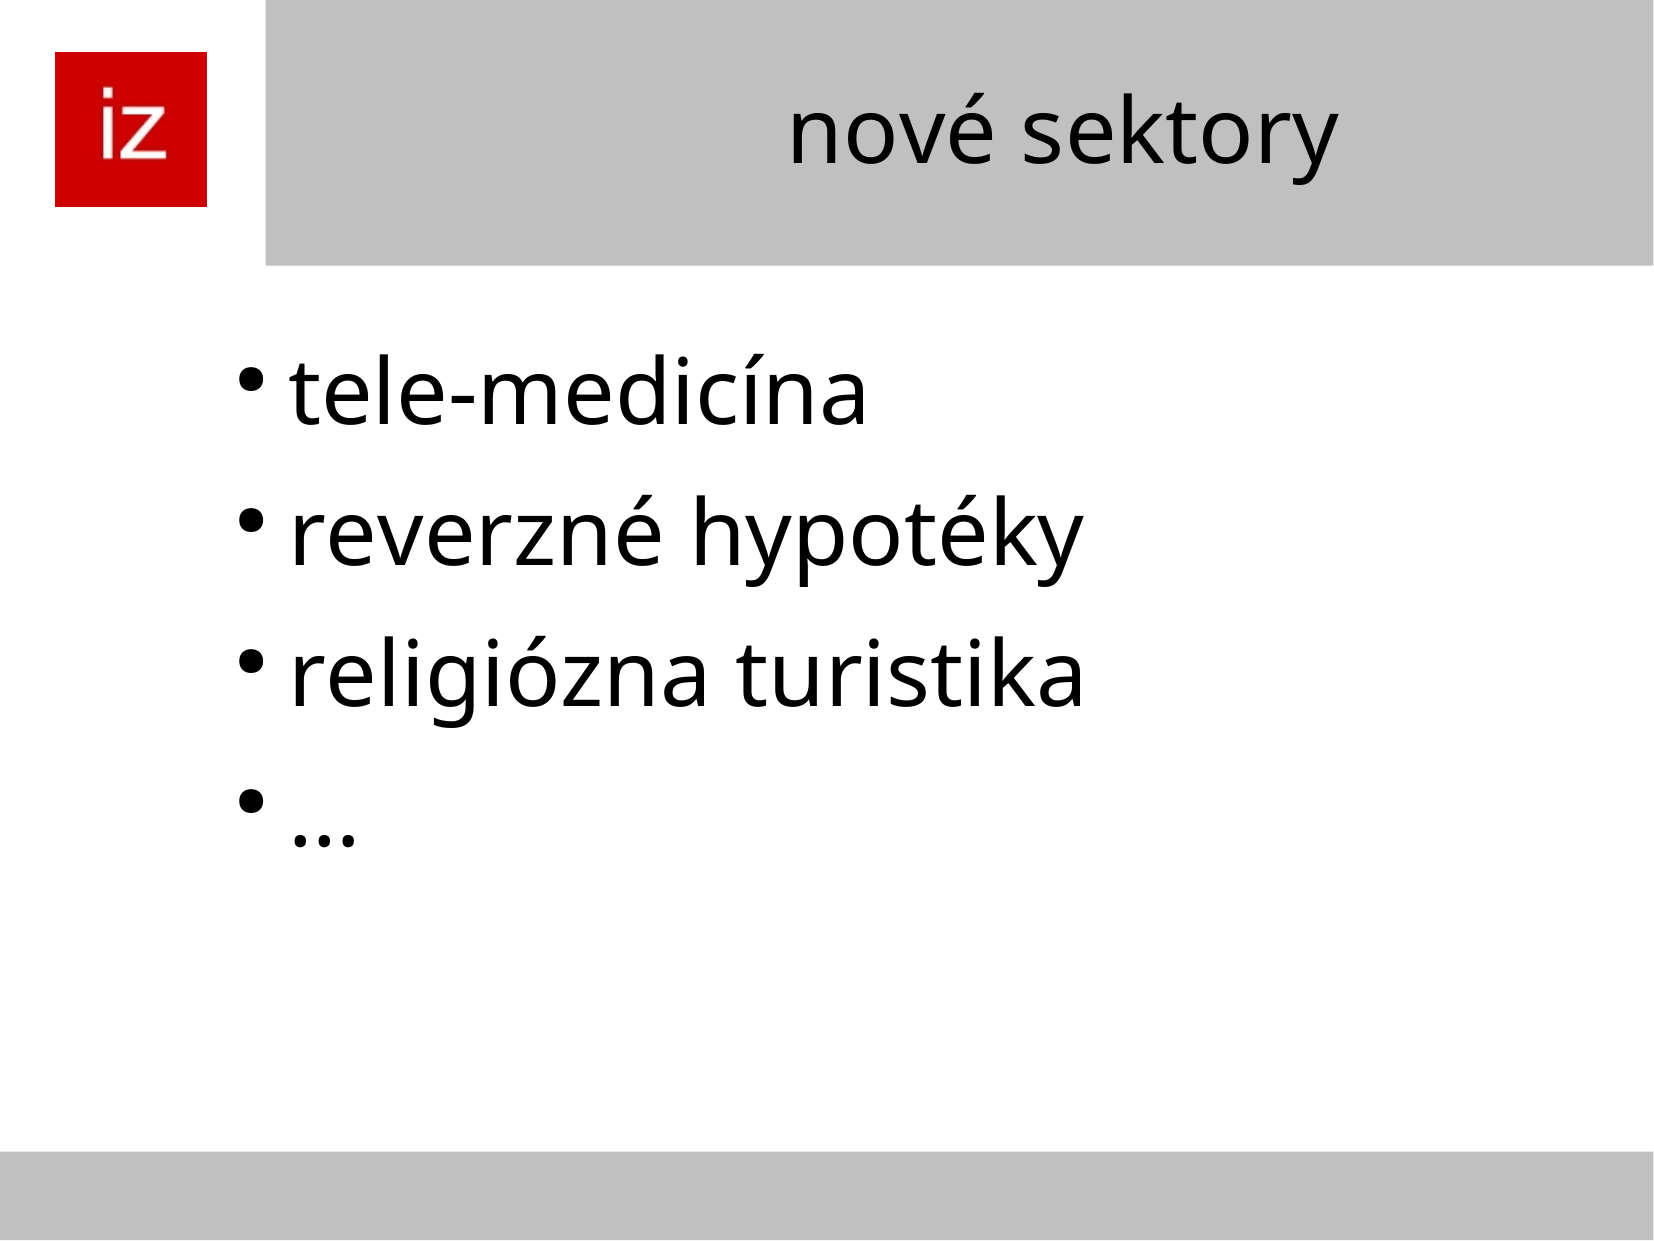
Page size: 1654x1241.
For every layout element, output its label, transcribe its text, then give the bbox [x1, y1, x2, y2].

list tele-medicína reverzné hypotéky religiózna turistika … [121, 344, 1533, 1126]
picture [55, 52, 207, 207]
title nové sektory [561, 29, 1565, 237]
